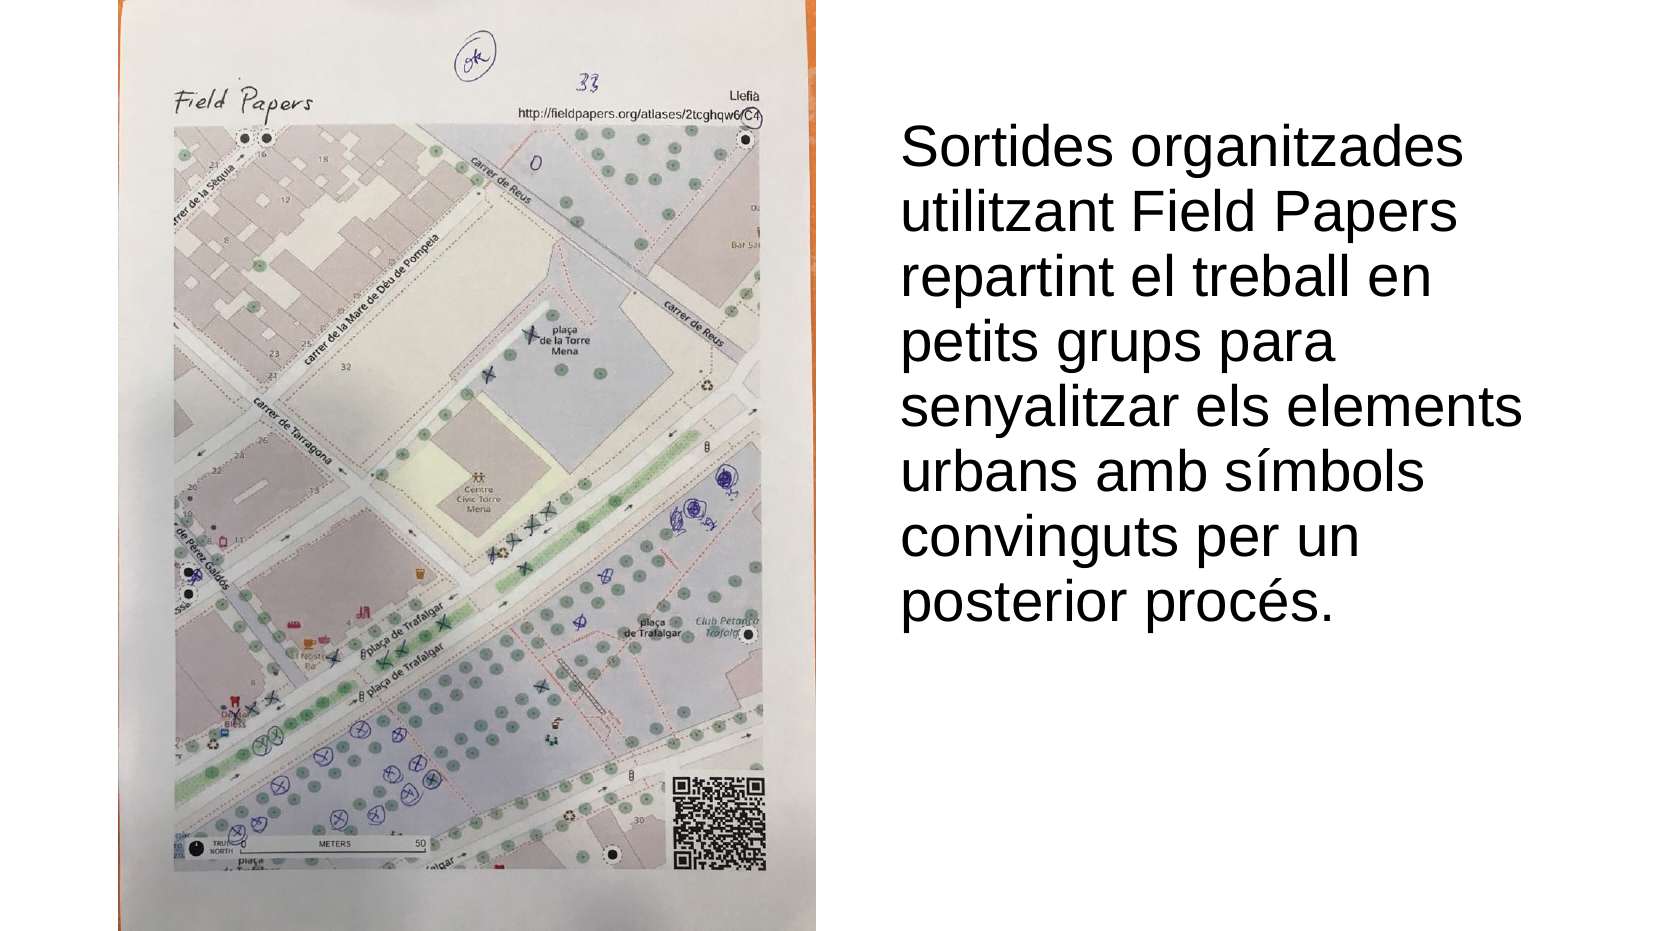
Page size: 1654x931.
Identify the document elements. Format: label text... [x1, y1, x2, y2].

text_box Sortides organitzades utilitzant Field Papers repartint el treball en petits grups para senyalitzar els elements urbans amb símbols convinguts per un posterior procés. [885, 106, 1595, 749]
picture [118, 0, 816, 931]
